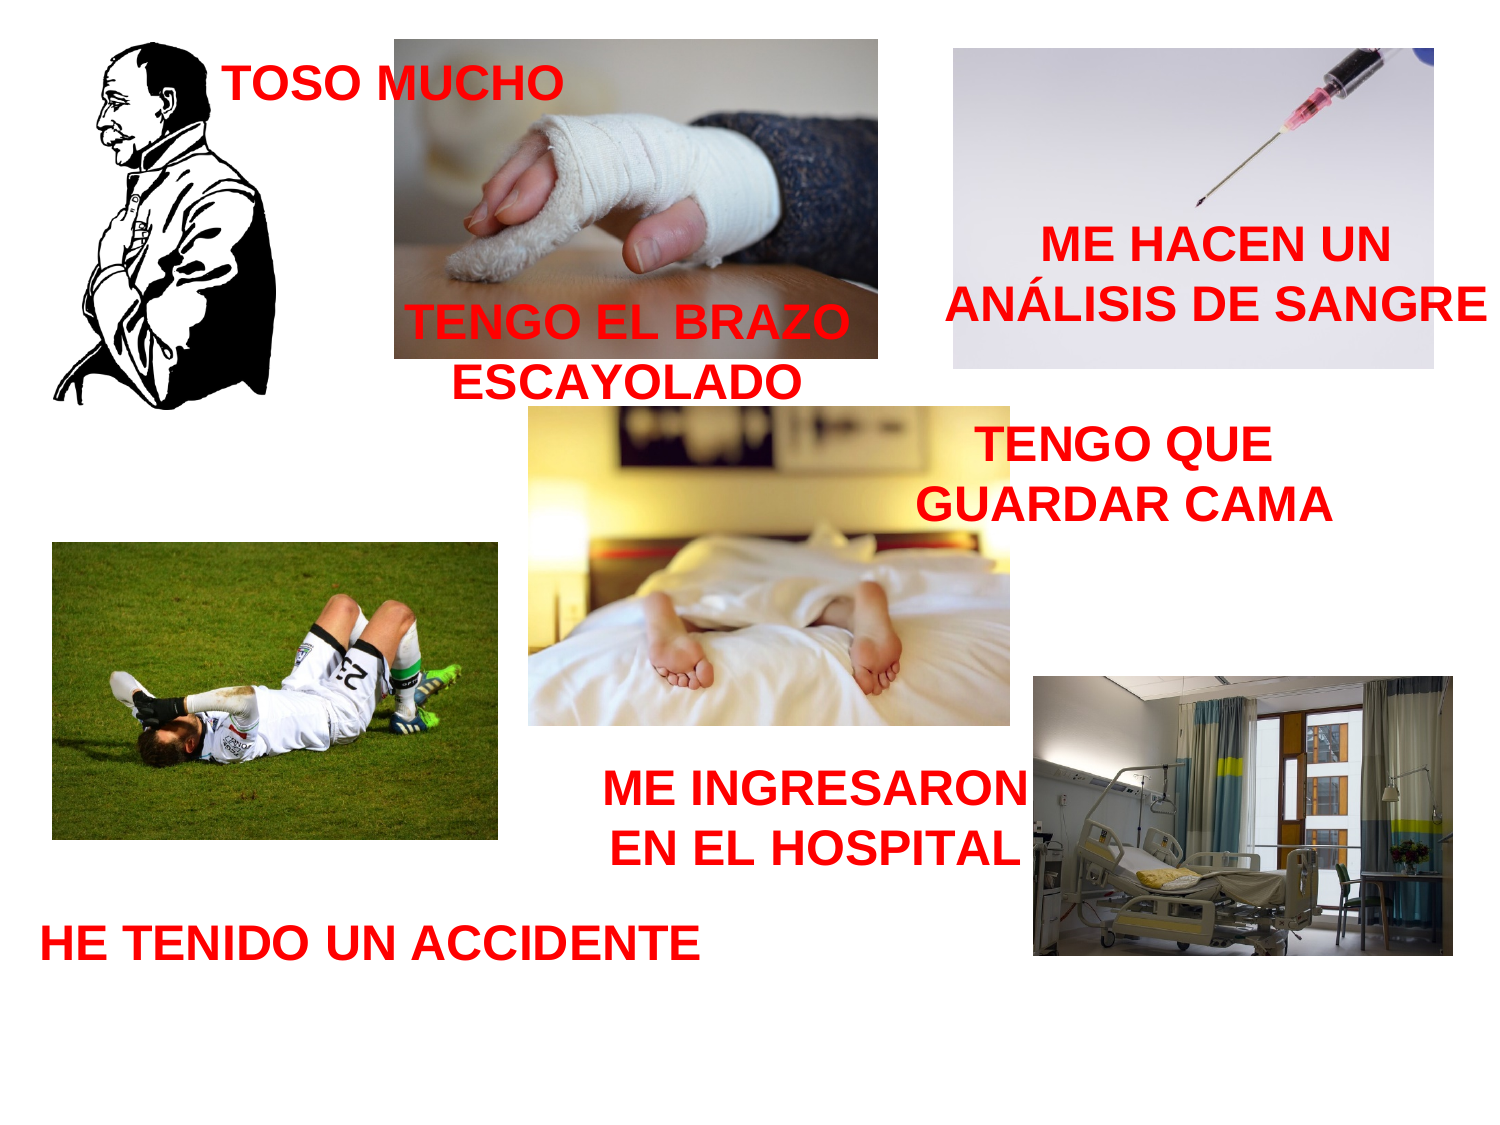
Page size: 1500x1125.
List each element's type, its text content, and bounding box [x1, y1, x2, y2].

text_box ME HACEN UN ANÁLISIS DE SANGRE [921, 203, 1500, 339]
text_box ME INGRESARON EN EL HOSPITAL [568, 747, 1064, 884]
picture [53, 42, 276, 410]
text_box TOSO MUCHO [206, 42, 585, 119]
picture [52, 542, 498, 840]
text_box TENGO EL BRAZO ESCAYOLADO [380, 281, 875, 418]
picture [1033, 676, 1453, 956]
picture [528, 406, 1010, 726]
picture [953, 339, 1434, 370]
picture [953, 48, 1434, 203]
text_box TENGO QUE GUARDAR CAMA [877, 403, 1372, 539]
text_box HE TENIDO UN ACCIDENTE [16, 902, 726, 979]
picture [394, 39, 878, 359]
